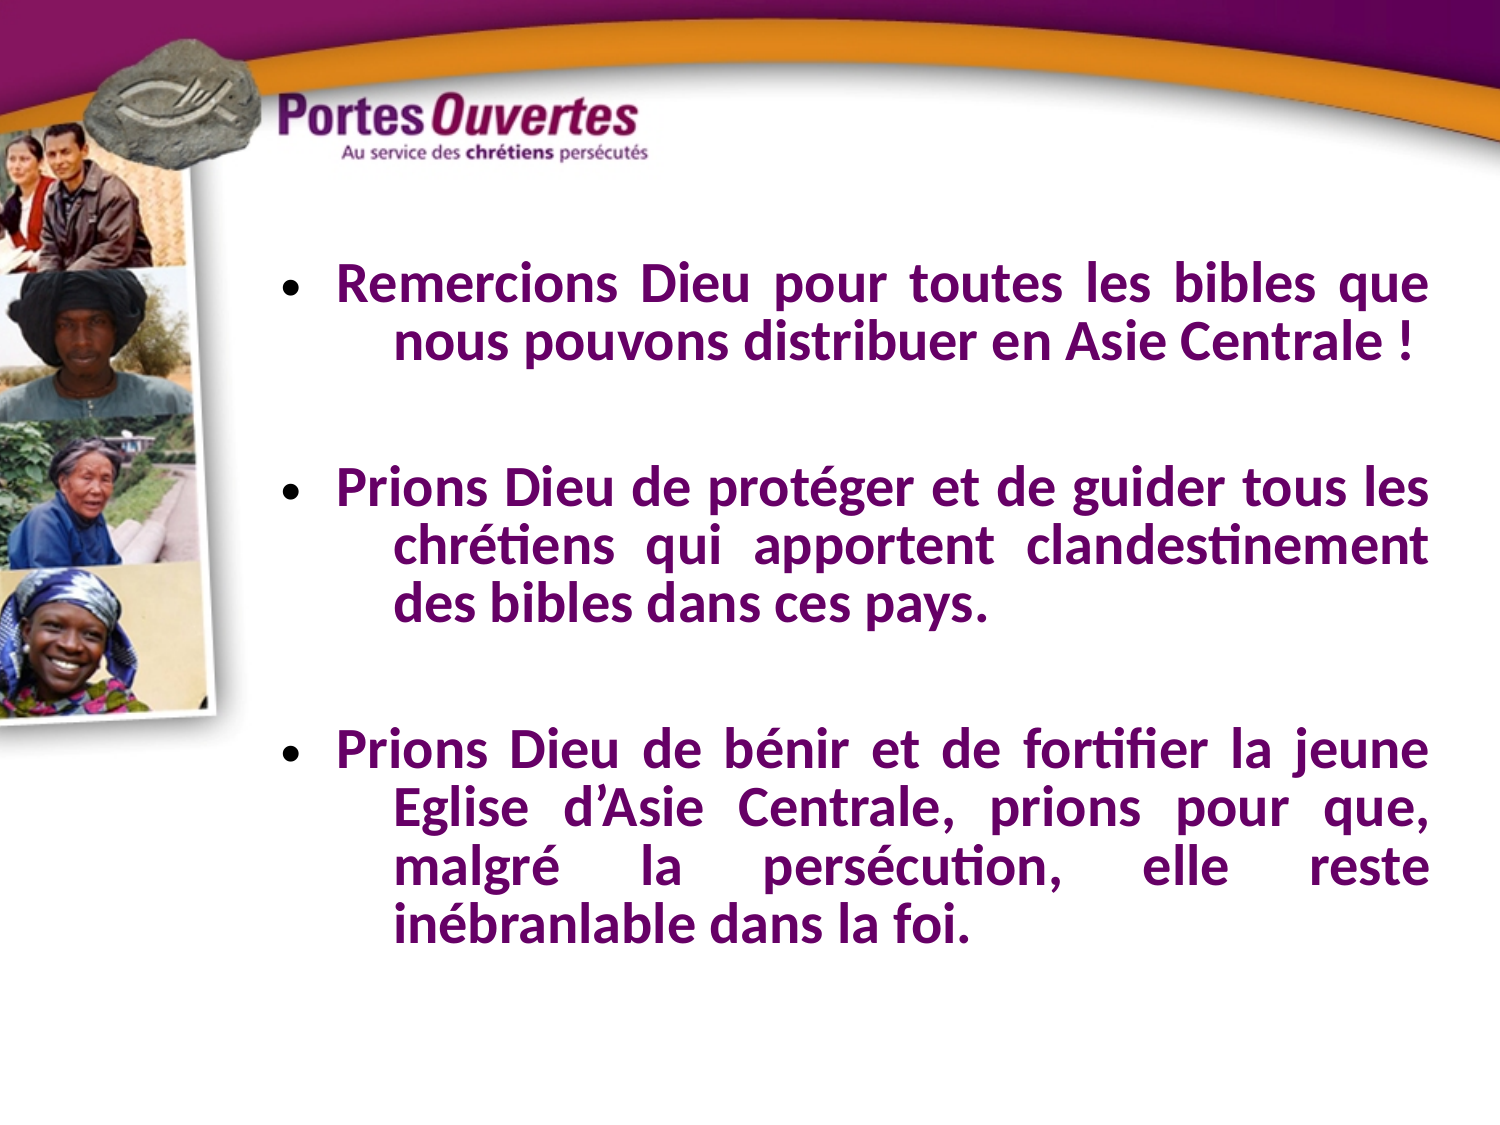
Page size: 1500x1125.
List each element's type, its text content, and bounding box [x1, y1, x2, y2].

list Remercions Dieu pour toutes les bibles que nous pouvons distribuer en Asie Centrale ! Prions Dieu de protéger et de guider tous les chrétiens qui apportent clandestinement des bibles dans ces pays. Prions Dieu de bénir et de fortifier la jeune Eglise d’Asie Centrale, prions pour que, malgré la persécution, elle reste inébranlable dans la foi. [265, 250, 1446, 1125]
